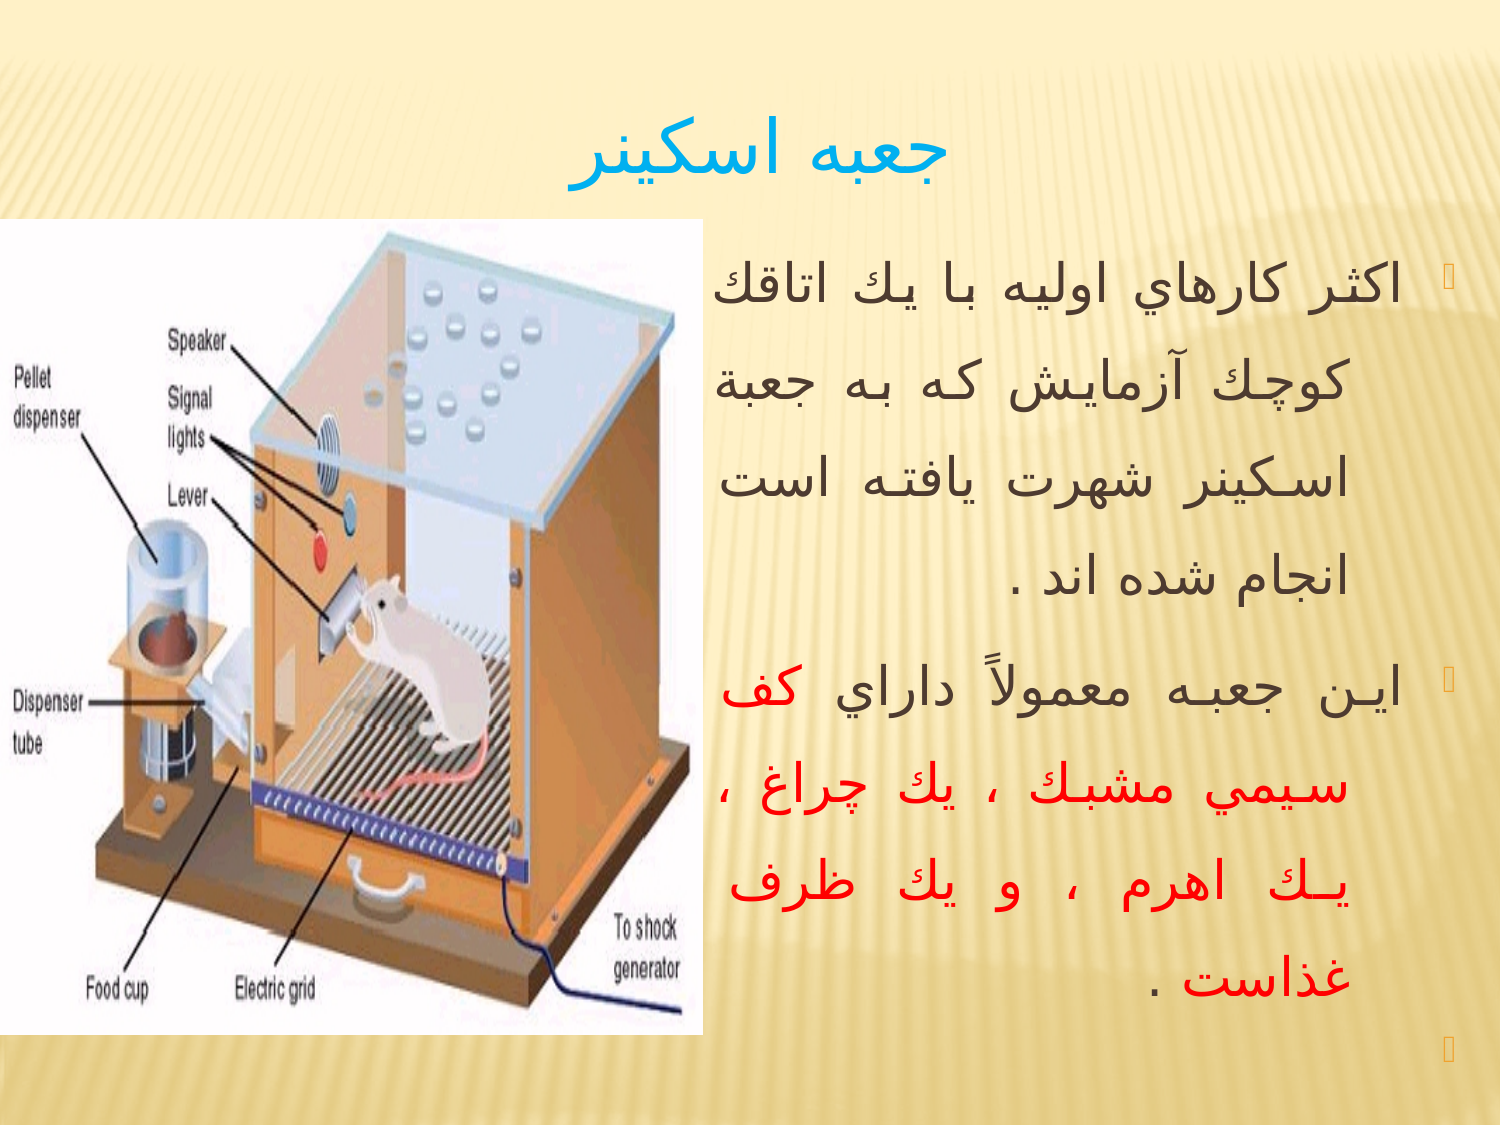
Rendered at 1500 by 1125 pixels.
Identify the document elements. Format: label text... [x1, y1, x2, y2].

list اكثر كارهاي اوليه با يك اتاقك كوچك آزمايش كه به جعبة اسكينر شهرت يافته است انجام شده اند . اين جعبه معمولاً داراي كف سيمي مشبك ، يك چراغ ، يك اهرم ، و يك ظرف غذاست . [690, 208, 1471, 1024]
picture [0, 219, 703, 1036]
title جعبه اسکینر [49, 75, 1475, 214]
